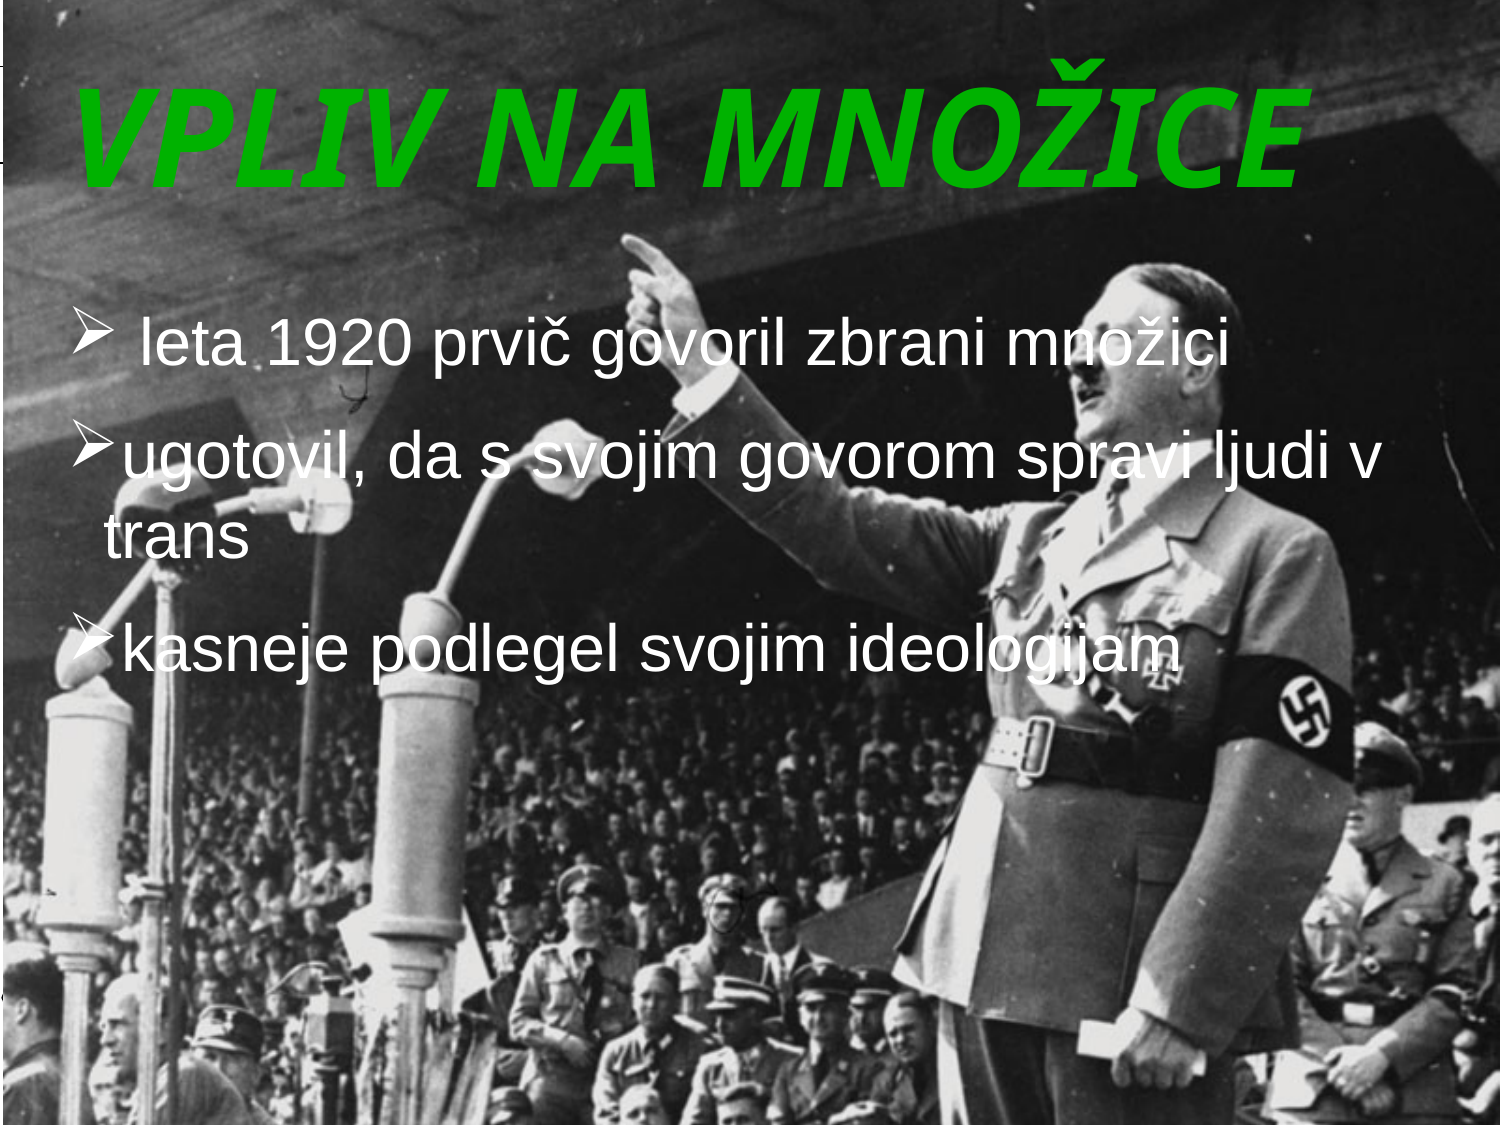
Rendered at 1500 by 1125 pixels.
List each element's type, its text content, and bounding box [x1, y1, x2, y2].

text_box leta 1920 prvič govoril zbrani množici ugotovil, da s svojim govorom spravi ljudi v trans kasneje podlegel svojim ideologijam [53, 290, 1400, 806]
picture [3, 0, 1500, 1125]
text_box VPLIV NA MNOŽICE [53, 42, 1447, 223]
